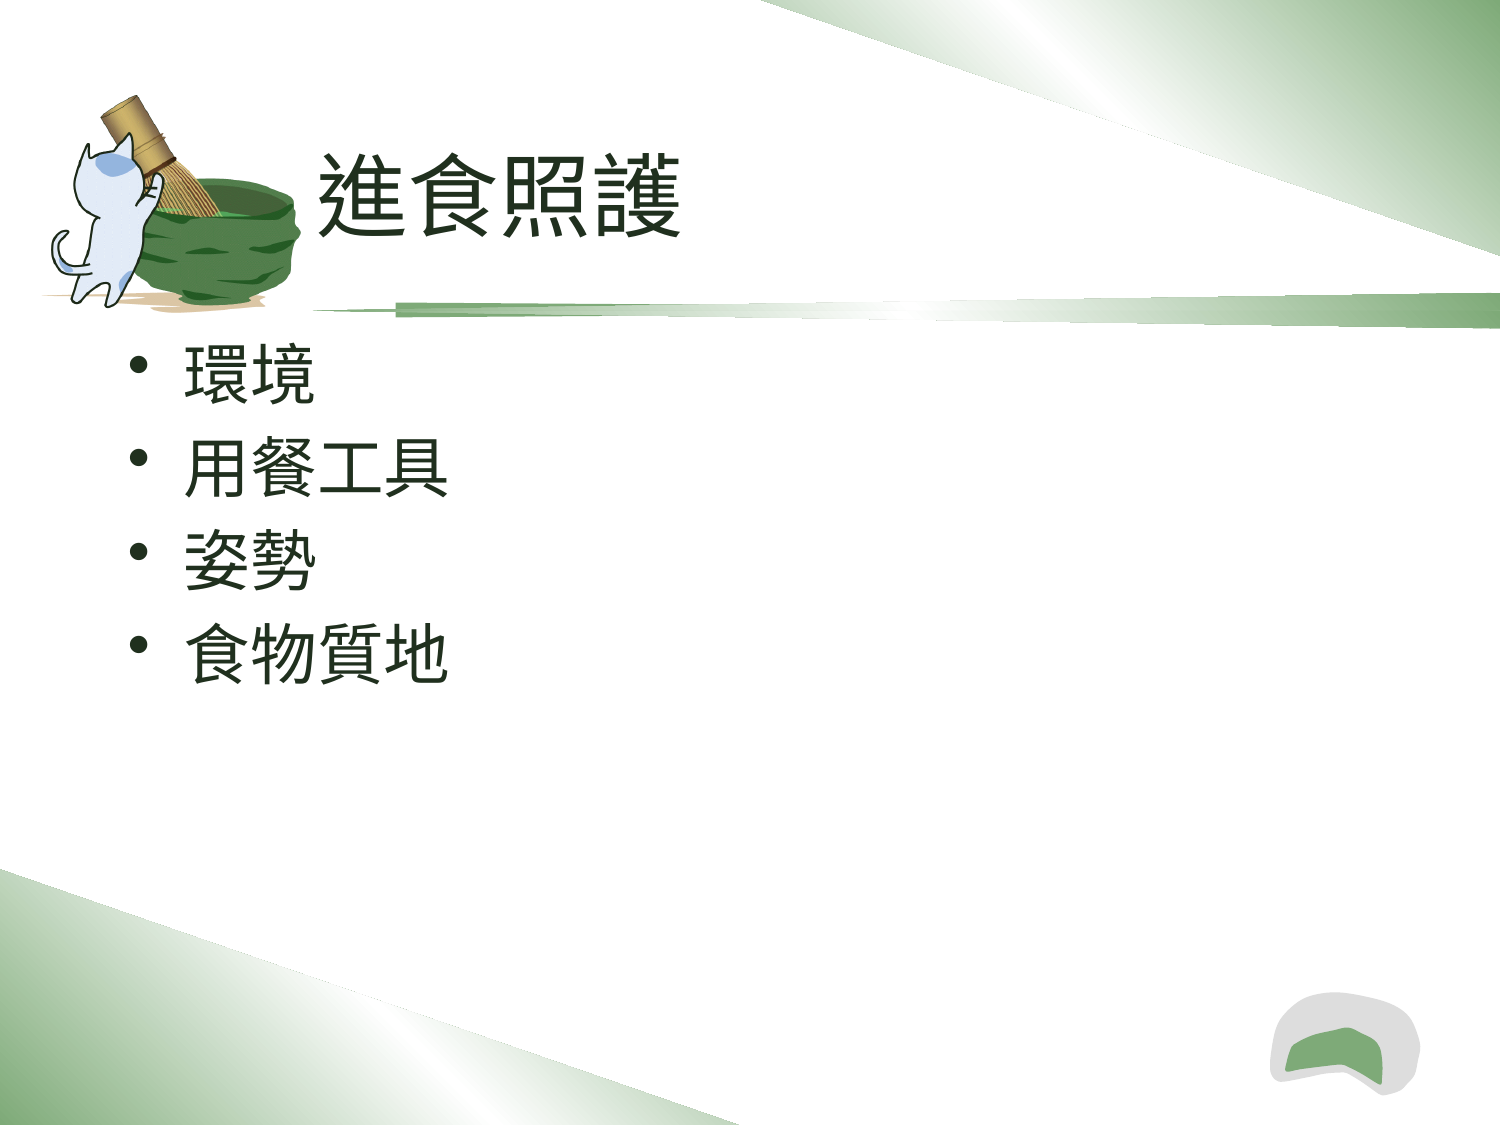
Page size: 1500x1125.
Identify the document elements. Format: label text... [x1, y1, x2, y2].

list 環境 用餐工具 姿勢 食物質地 [112, 324, 1388, 1000]
picture [29, 90, 306, 318]
title 進食照護 [301, 99, 1388, 288]
